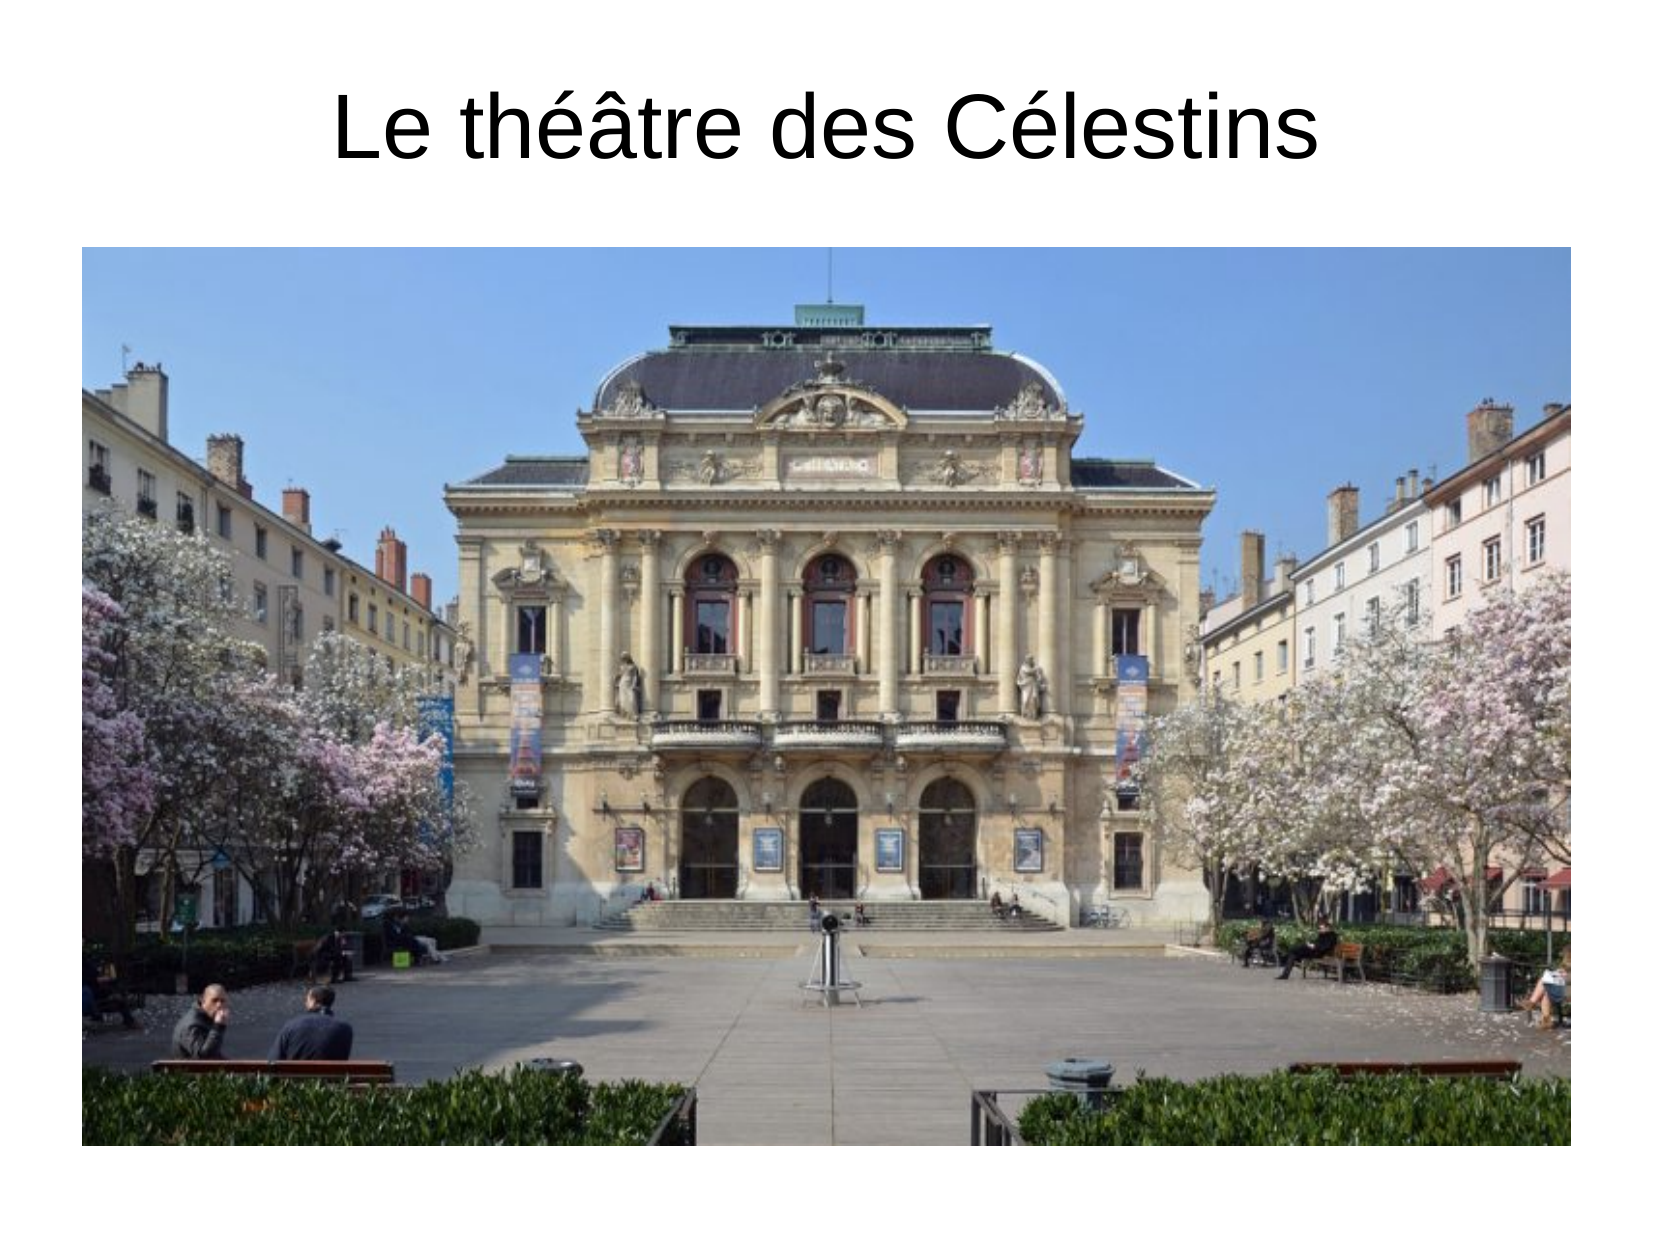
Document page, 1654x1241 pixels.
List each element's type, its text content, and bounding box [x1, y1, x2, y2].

title Le théâtre des Célestins [82, 23, 1571, 231]
picture [82, 247, 1571, 1146]
